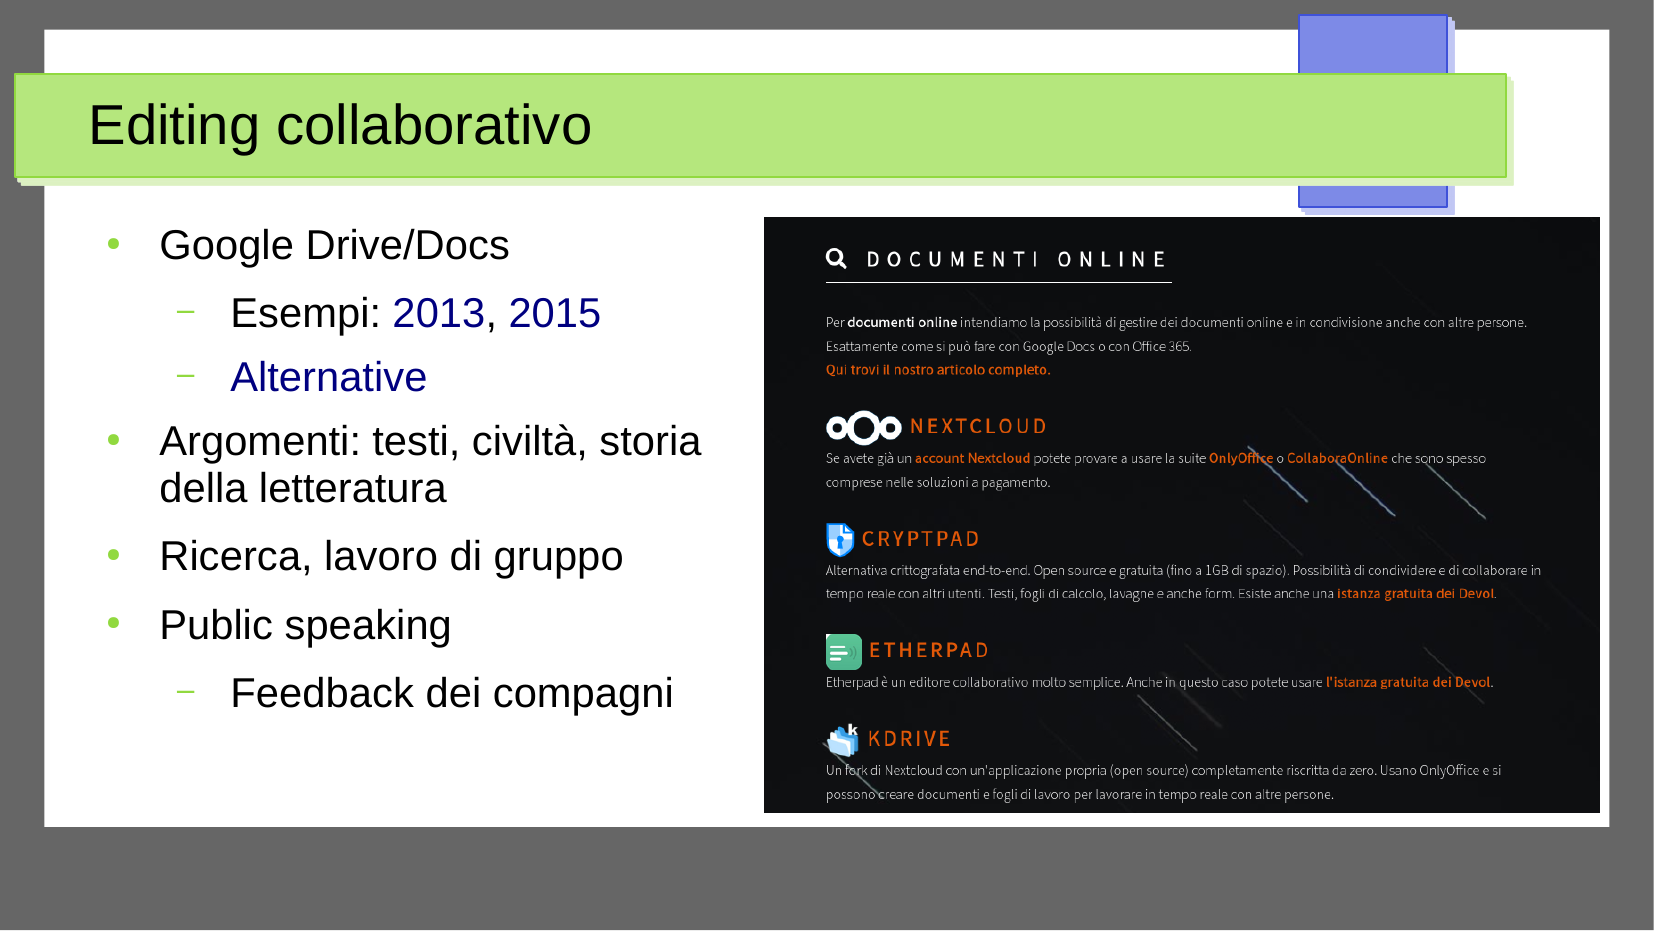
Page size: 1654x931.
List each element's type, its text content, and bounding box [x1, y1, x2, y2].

picture [764, 217, 1600, 813]
list Google Drive/Docs Esempi: 2013, 2015 Alternative Argomenti: testi, civiltà, storia della letteratura Ricerca, lavoro di gruppo Public speaking Feedback dei compagni [88, 221, 738, 813]
title Editing collaborativo [88, 73, 1506, 178]
